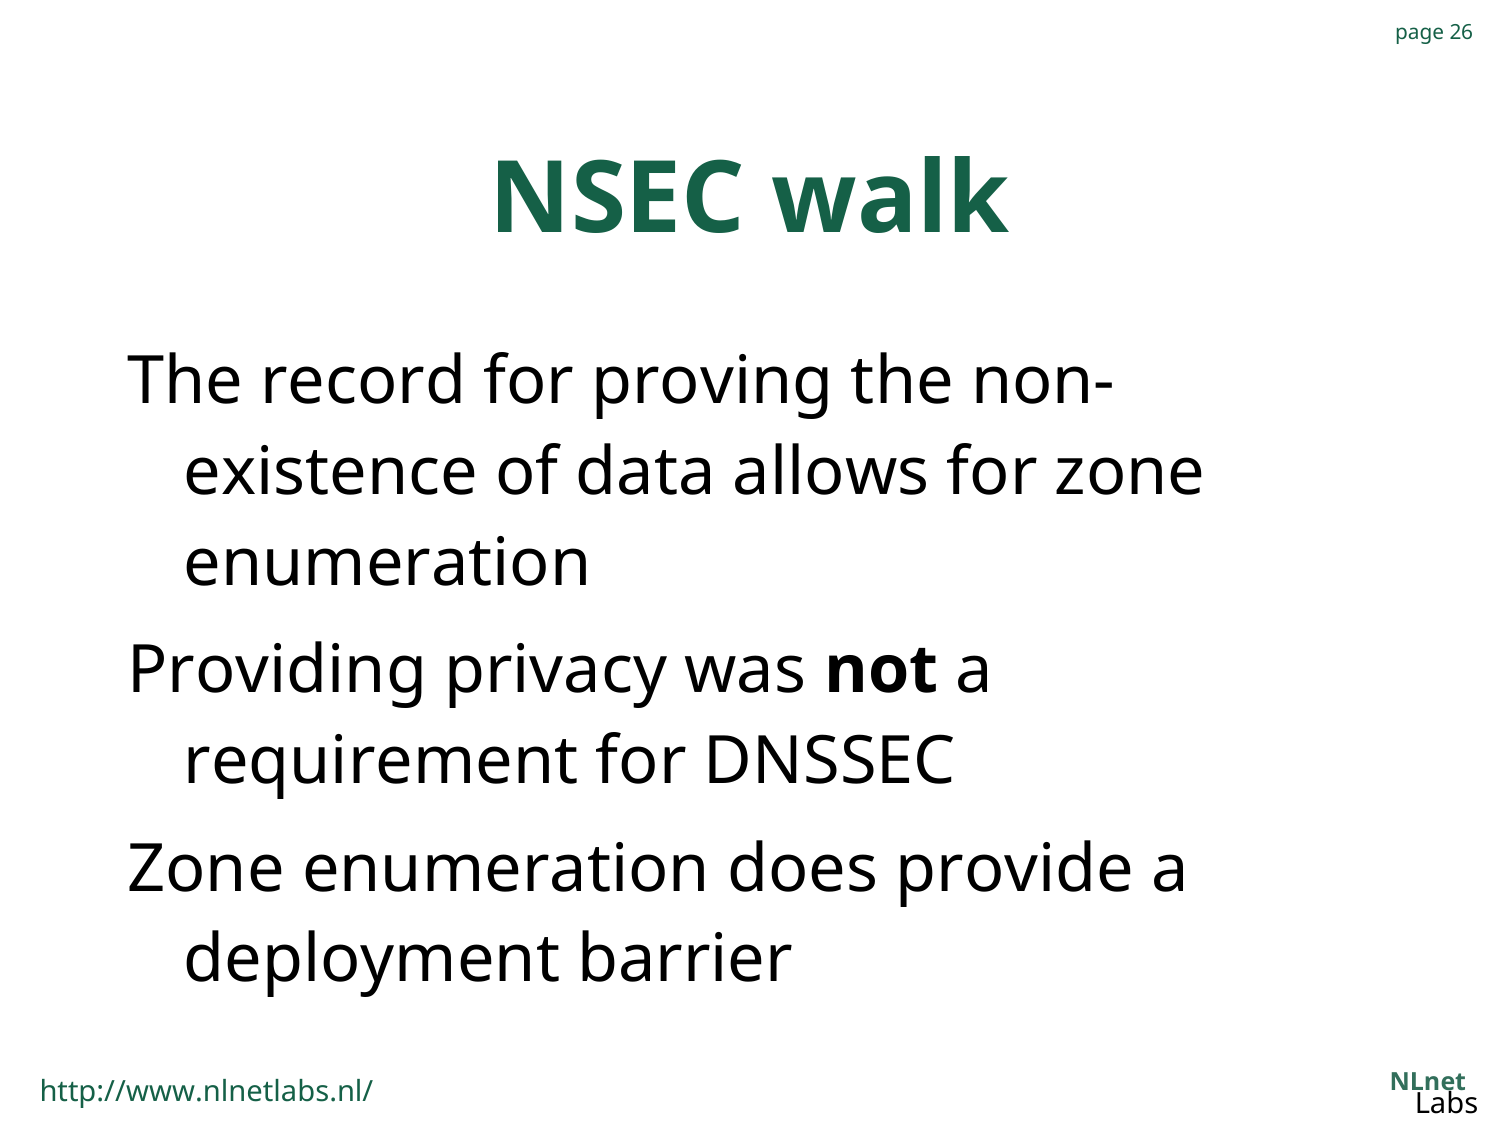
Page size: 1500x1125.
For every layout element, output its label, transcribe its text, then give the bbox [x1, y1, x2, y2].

title NSEC walk [112, 99, 1388, 288]
list The record for proving the non-existence of data allows for zone enumeration Providing privacy was not a requirement for DNSSEC Zone enumeration does provide a deployment barrier [112, 324, 1388, 1031]
